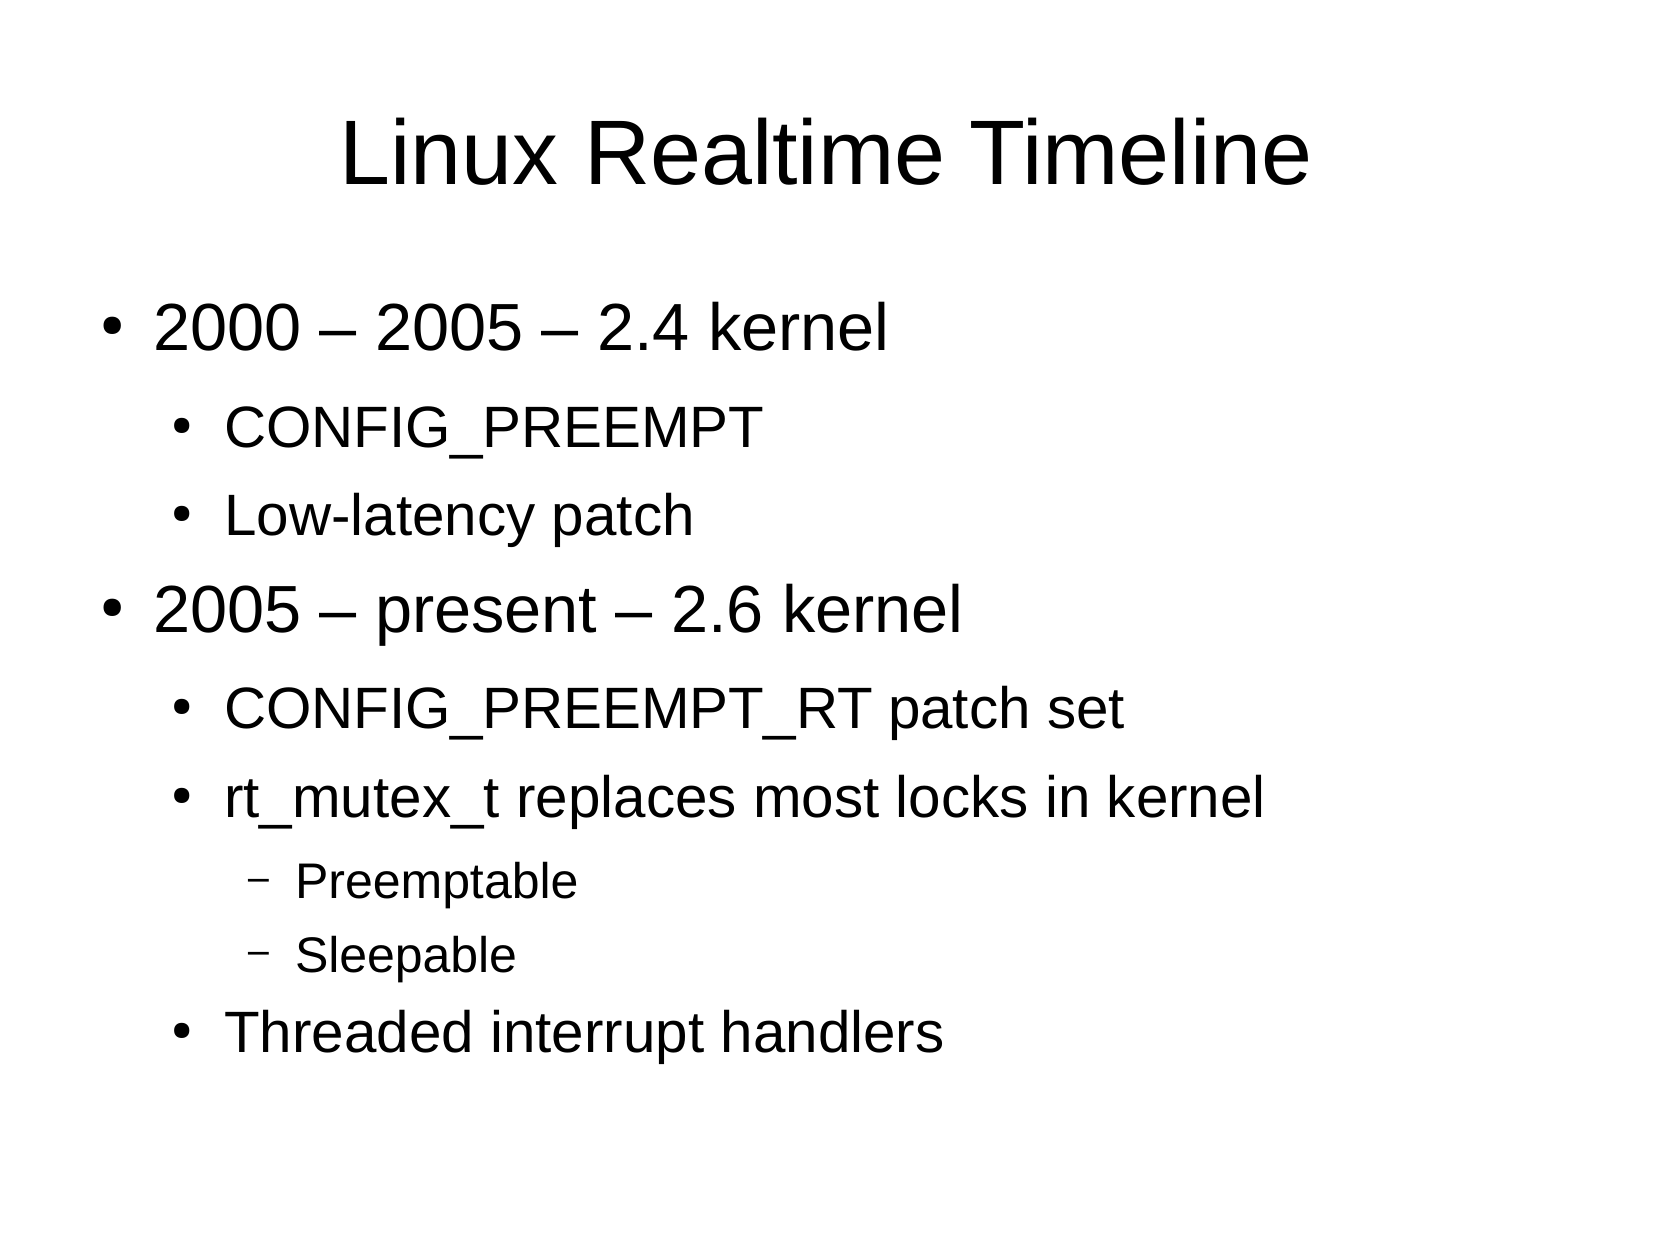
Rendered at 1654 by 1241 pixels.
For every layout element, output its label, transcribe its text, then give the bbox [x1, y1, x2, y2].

title Linux Realtime Timeline [82, 56, 1571, 250]
list 2000 – 2005 – 2.4 kernel CONFIG_PREEMPT Low-latency patch 2005 – present – 2.6 kernel CONFIG_PREEMPT_RT patch set rt_mutex_t replaces most locks in kernel Preemptable Sleepable Threaded interrupt handlers [82, 290, 1571, 1094]
